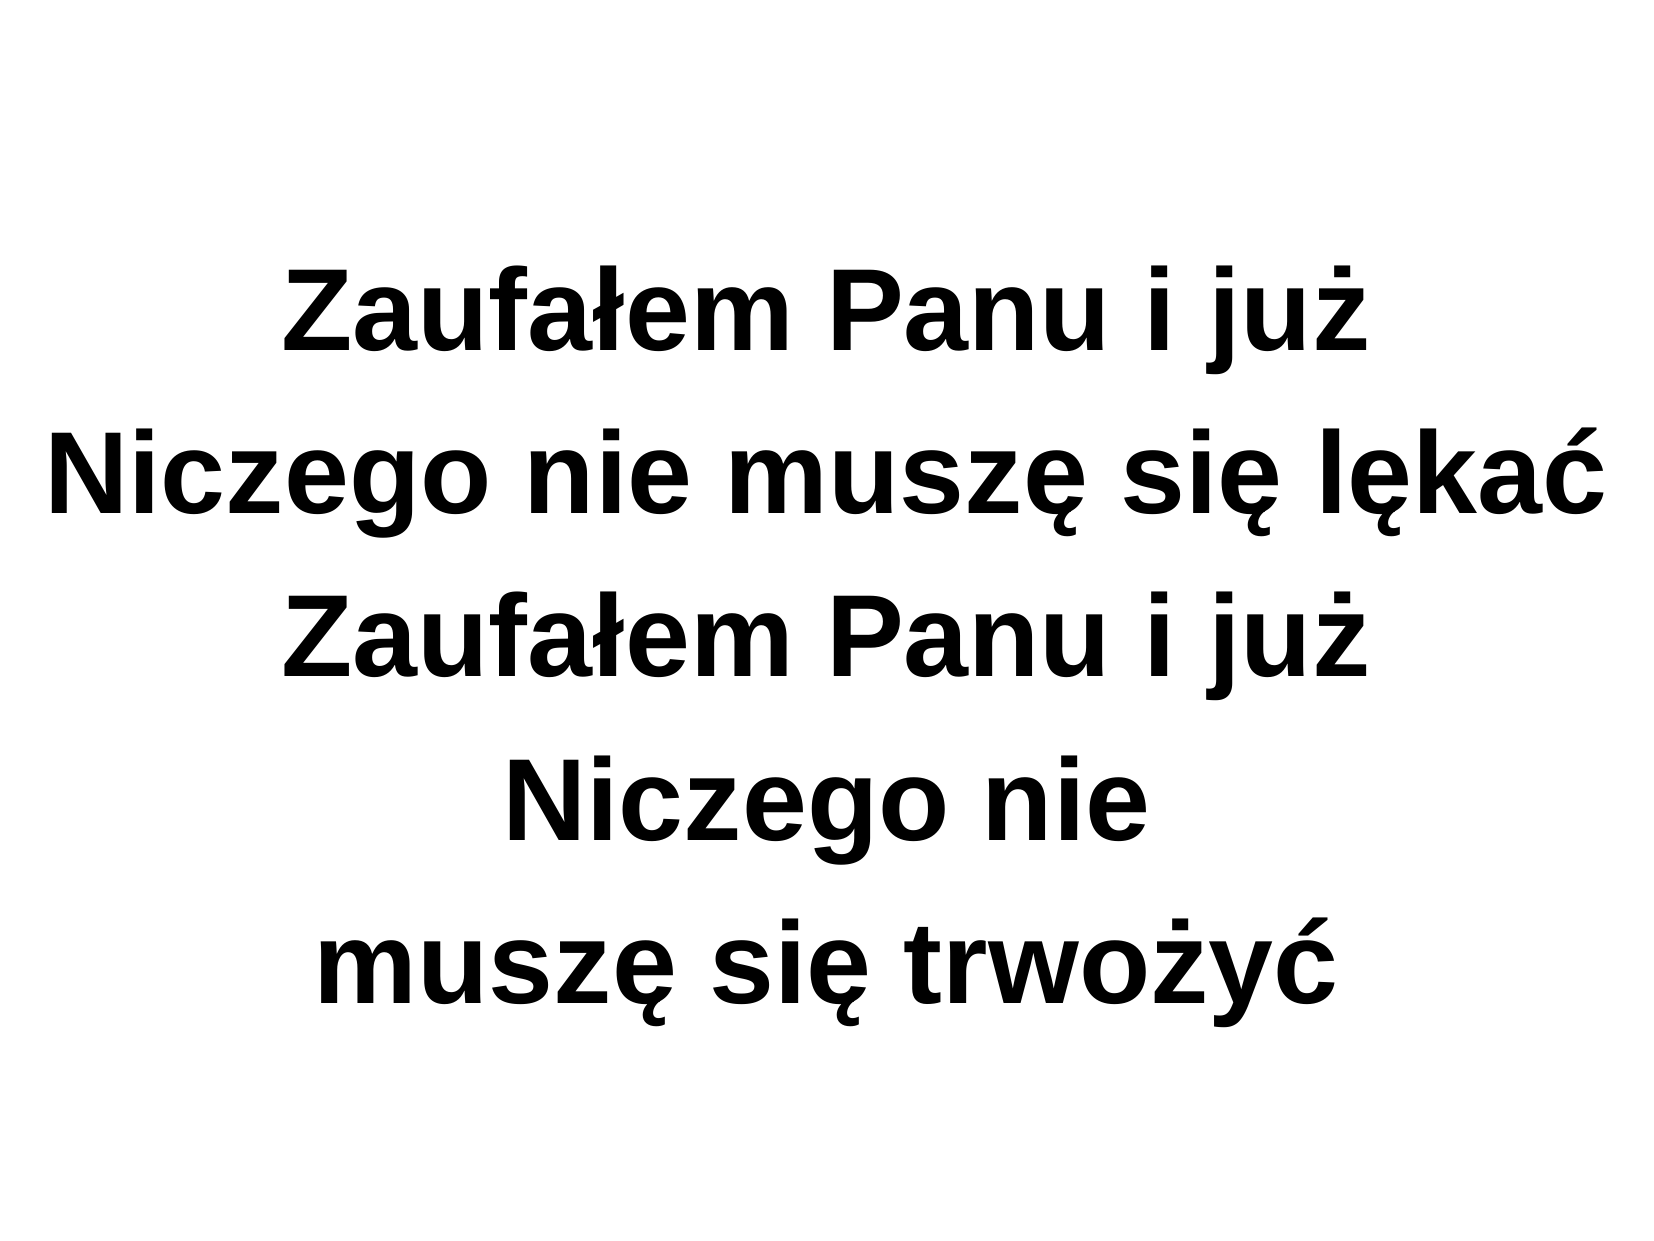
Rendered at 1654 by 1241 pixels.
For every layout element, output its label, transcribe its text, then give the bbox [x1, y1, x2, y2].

subtitle Zaufałem Panu i już Niczego nie muszę się lękać Zaufałem Panu i już Niczego nie muszę się trwożyć [0, 0, 1654, 1241]
